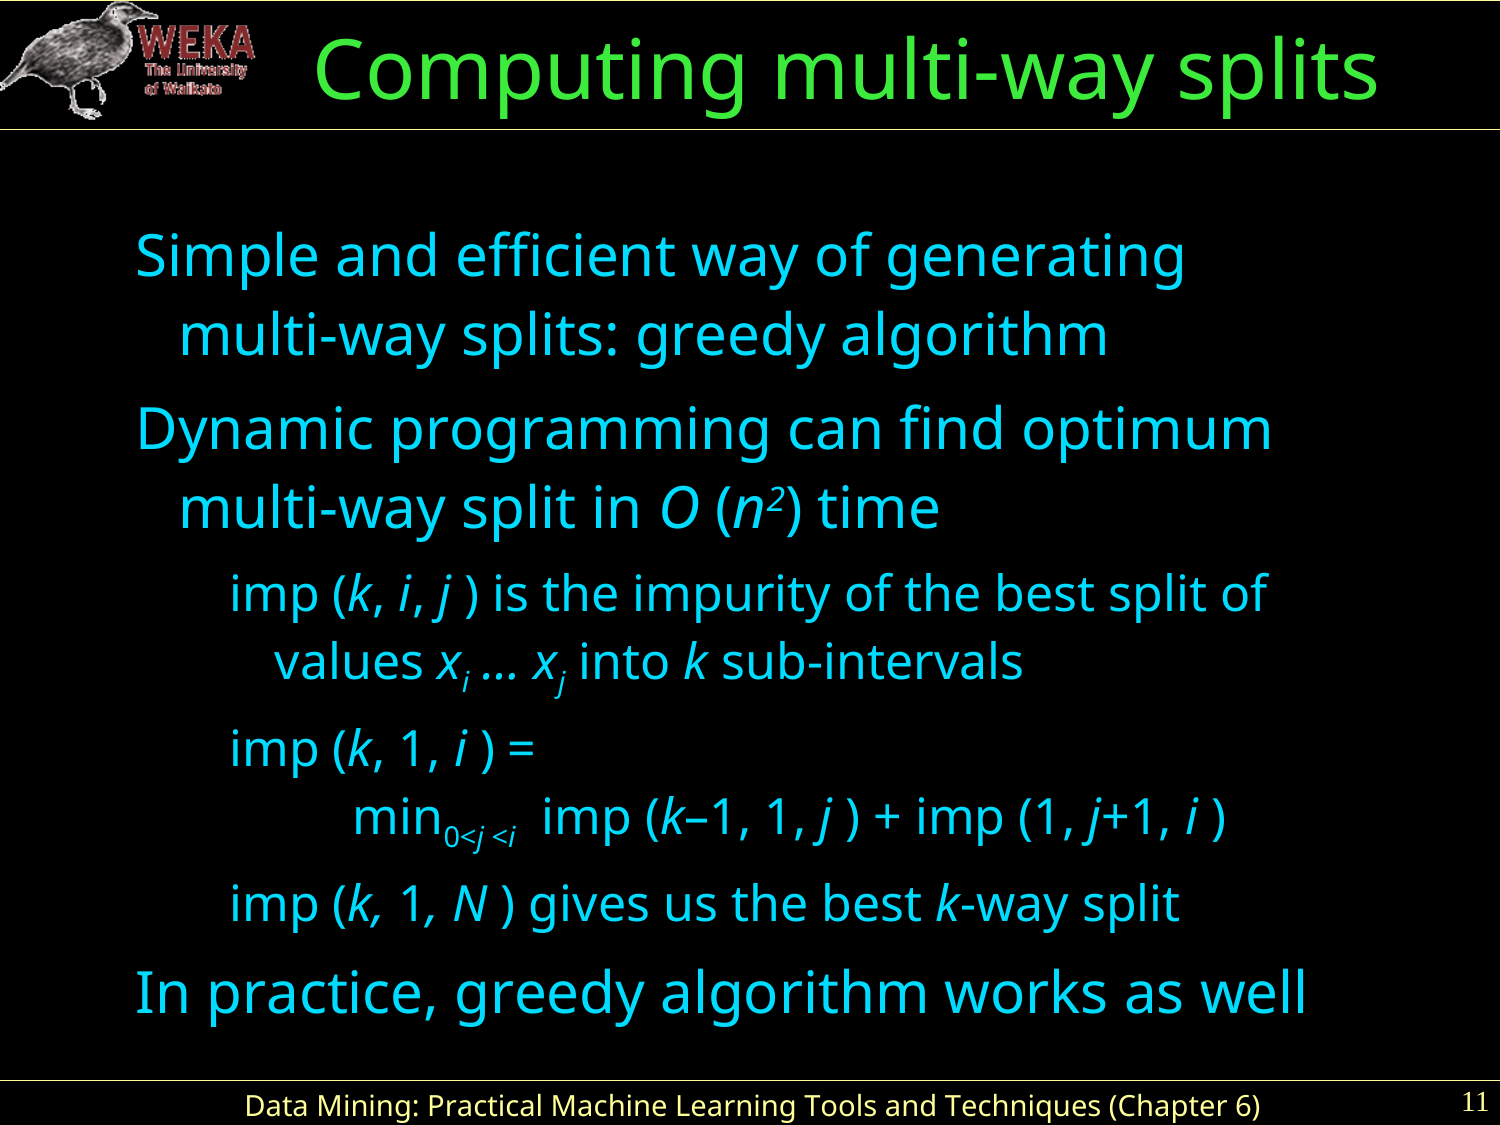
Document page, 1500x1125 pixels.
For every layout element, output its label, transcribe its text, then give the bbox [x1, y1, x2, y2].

picture [0, 1, 266, 129]
list Simple and efficient way of generating multi-way splits: greedy algorithm Dynamic programming can find optimum multi-way split in O (n2) time imp (k, i, j ) is the impurity of the best split of values xi … xj into k sub-intervals imp (k, 1, i ) = min0<j <i imp (k–1, 1, j ) + imp (1, j+1, i ) imp (k, 1, N ) gives us the best k-way split In practice, greedy algorithm works as well [120, 206, 1359, 922]
title Computing multi-way splits [297, 0, 1500, 148]
